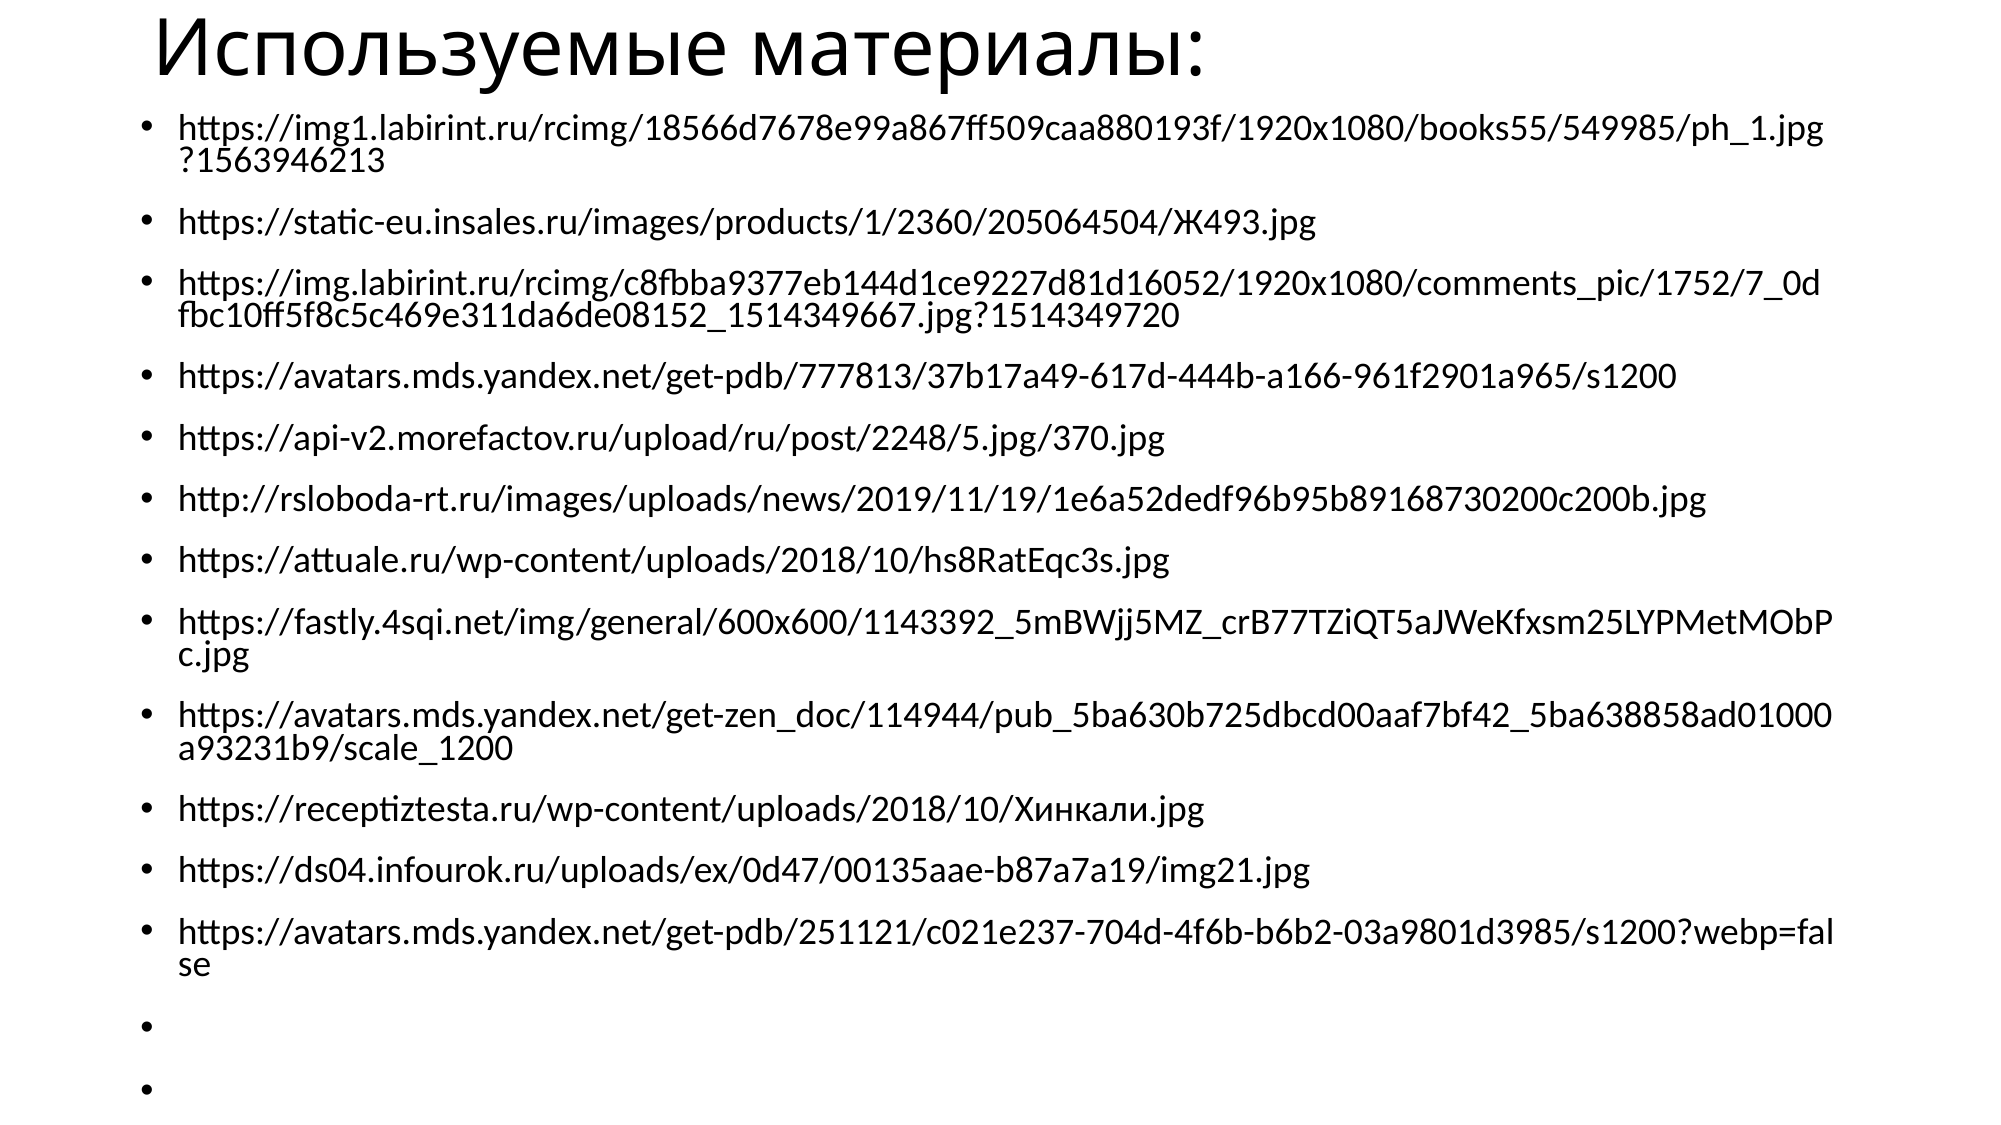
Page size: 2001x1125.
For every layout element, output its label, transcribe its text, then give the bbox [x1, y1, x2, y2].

list https://img1.labirint.ru/rcimg/18566d7678e99a867ff509caa880193f/1920x1080/books55/549985/ph_1.jpg?1563946213 https://static-eu.insales.ru/images/products/1/2360/205064504/Ж493.jpg https://img.labirint.ru/rcimg/c8fbba9377eb144d1ce9227d81d16052/1920x1080/comments_pic/1752/7_0dfbc10ff5f8c5c469e311da6de08152_1514349667.jpg?1514349720 https://avatars.mds.yandex.net/get-pdb/777813/37b17a49-617d-444b-a166-961f2901a965/s1200 https://api-v2.morefactov.ru/upload/ru/post/2248/5.jpg/370.jpg http://rsloboda-rt.ru/images/uploads/news/2019/11/19/1e6a52dedf96b95b89168730200c200b.jpg https://attuale.ru/wp-content/uploads/2018/10/hs8RatEqc3s.jpg https://fastly.4sqi.net/img/general/600x600/1143392_5mBWjj5MZ_crB77TZiQT5aJWeKfxsm25LYPMetMObPc.jpg https://avatars.mds.yandex.net/get-zen_doc/114944/pub_5ba630b725dbcd00aaf7bf42_5ba638858ad01000a93231b9/scale_1200 https://receptiztesta.ru/wp-content/uploads/2018/10/Хинкали.jpg https://ds04.infourok.ru/uploads/ex/0d47/00135aae-b87a7a19/img21.jpg https://avatars.mds.yandex.net/get-pdb/251121/c021e237-704d-4f6b-b6b2-03a9801d3985/s1200?webp=false [125, 100, 1851, 1071]
title Используемые материалы: [137, 0, 1863, 101]
